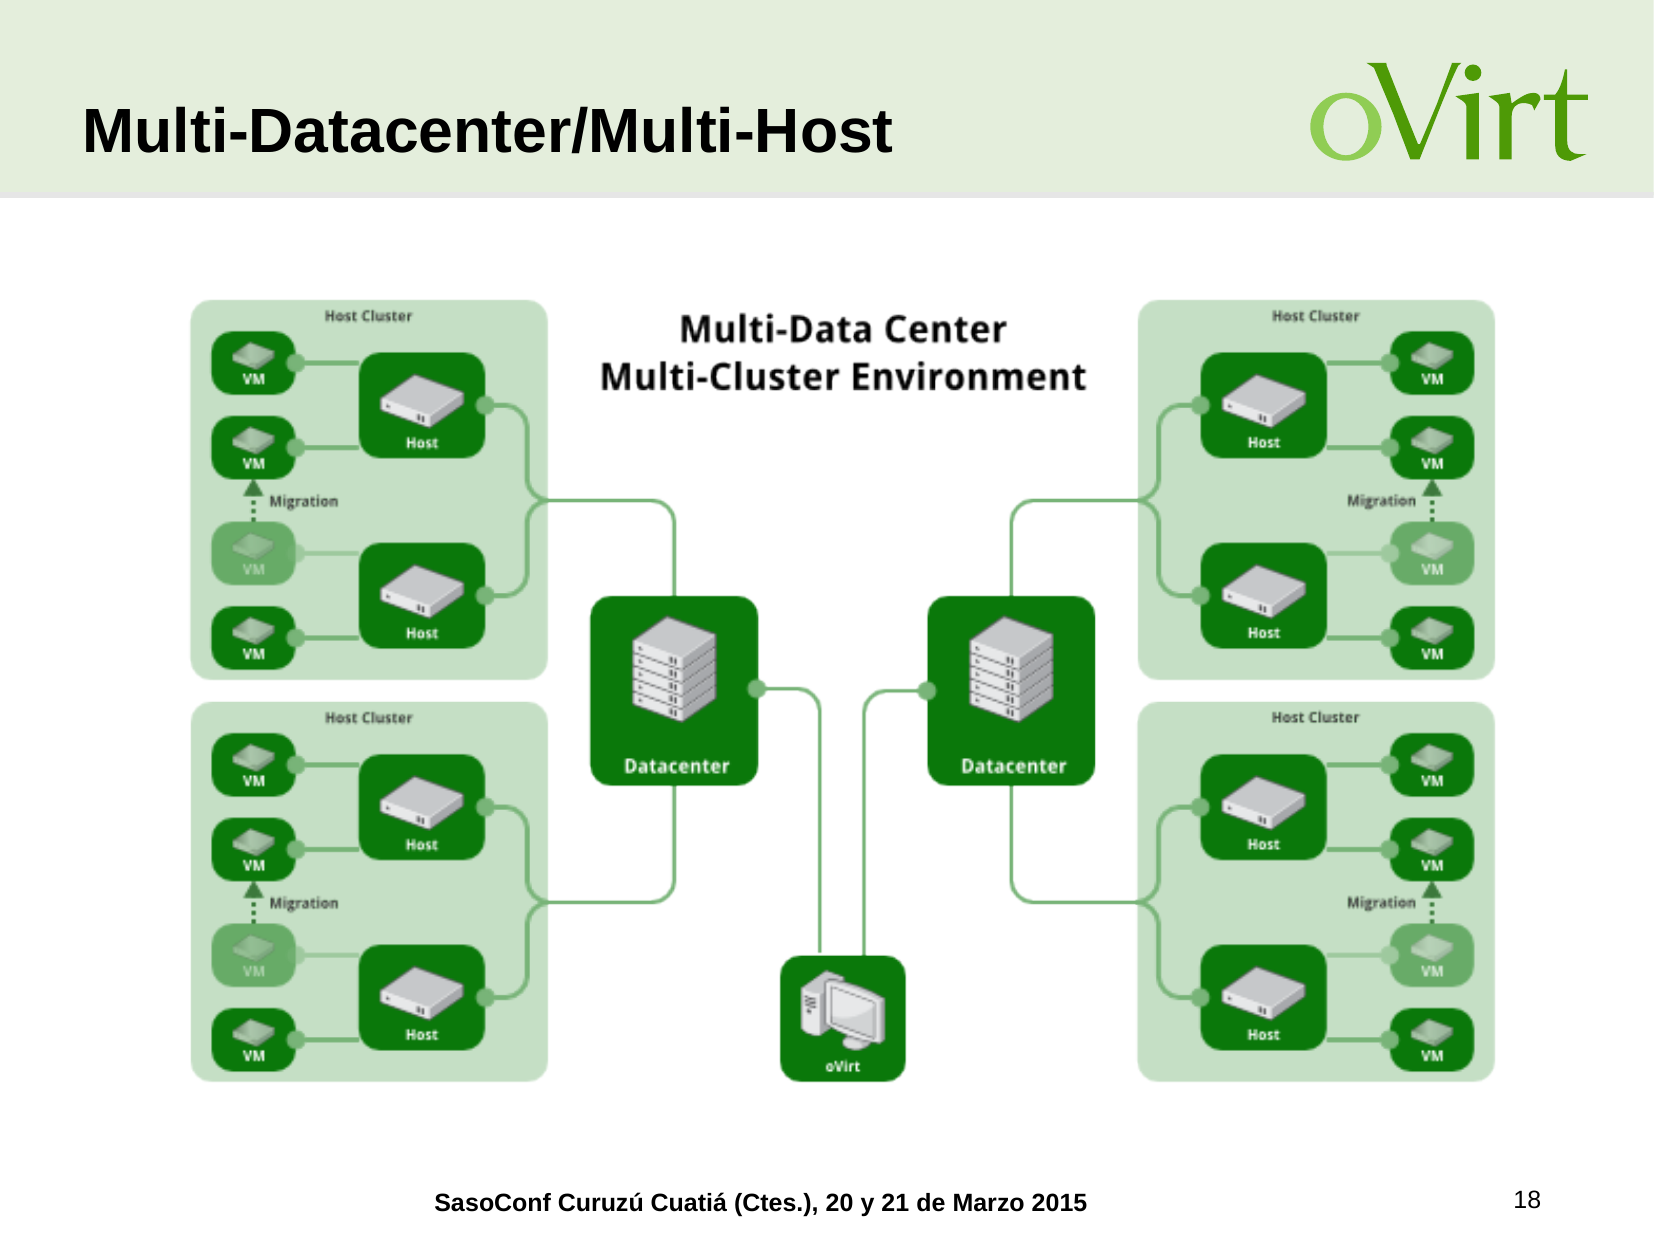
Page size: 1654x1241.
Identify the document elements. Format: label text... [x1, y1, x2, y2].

picture [149, 279, 1538, 1126]
title Multi-Datacenter/Multi-Host [82, 37, 1571, 226]
